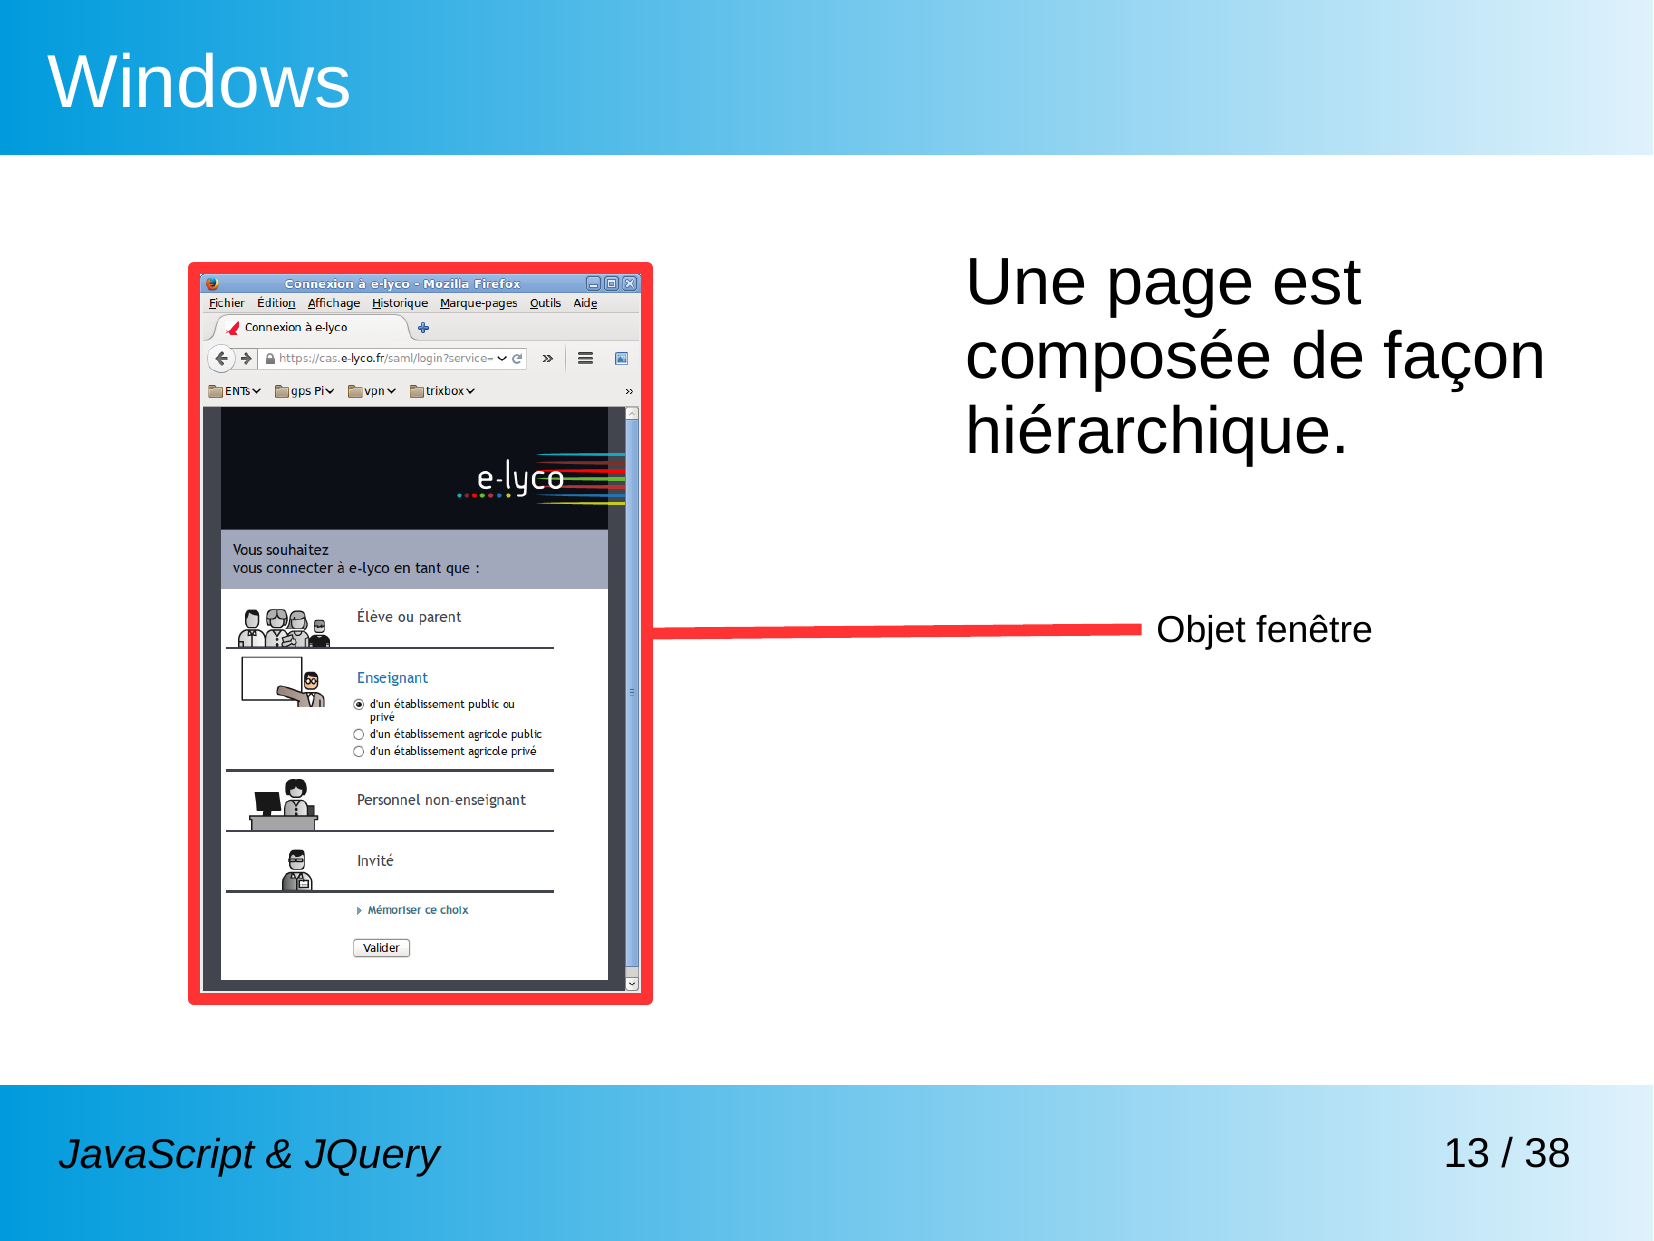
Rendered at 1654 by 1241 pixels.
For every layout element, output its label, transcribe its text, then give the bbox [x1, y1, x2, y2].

title Windows [47, 28, 1536, 134]
picture [199, 274, 642, 994]
text_box Objet fenêtre [1141, 601, 1389, 658]
text_box Une page est composée de façon hiérarchique. [950, 236, 1601, 476]
